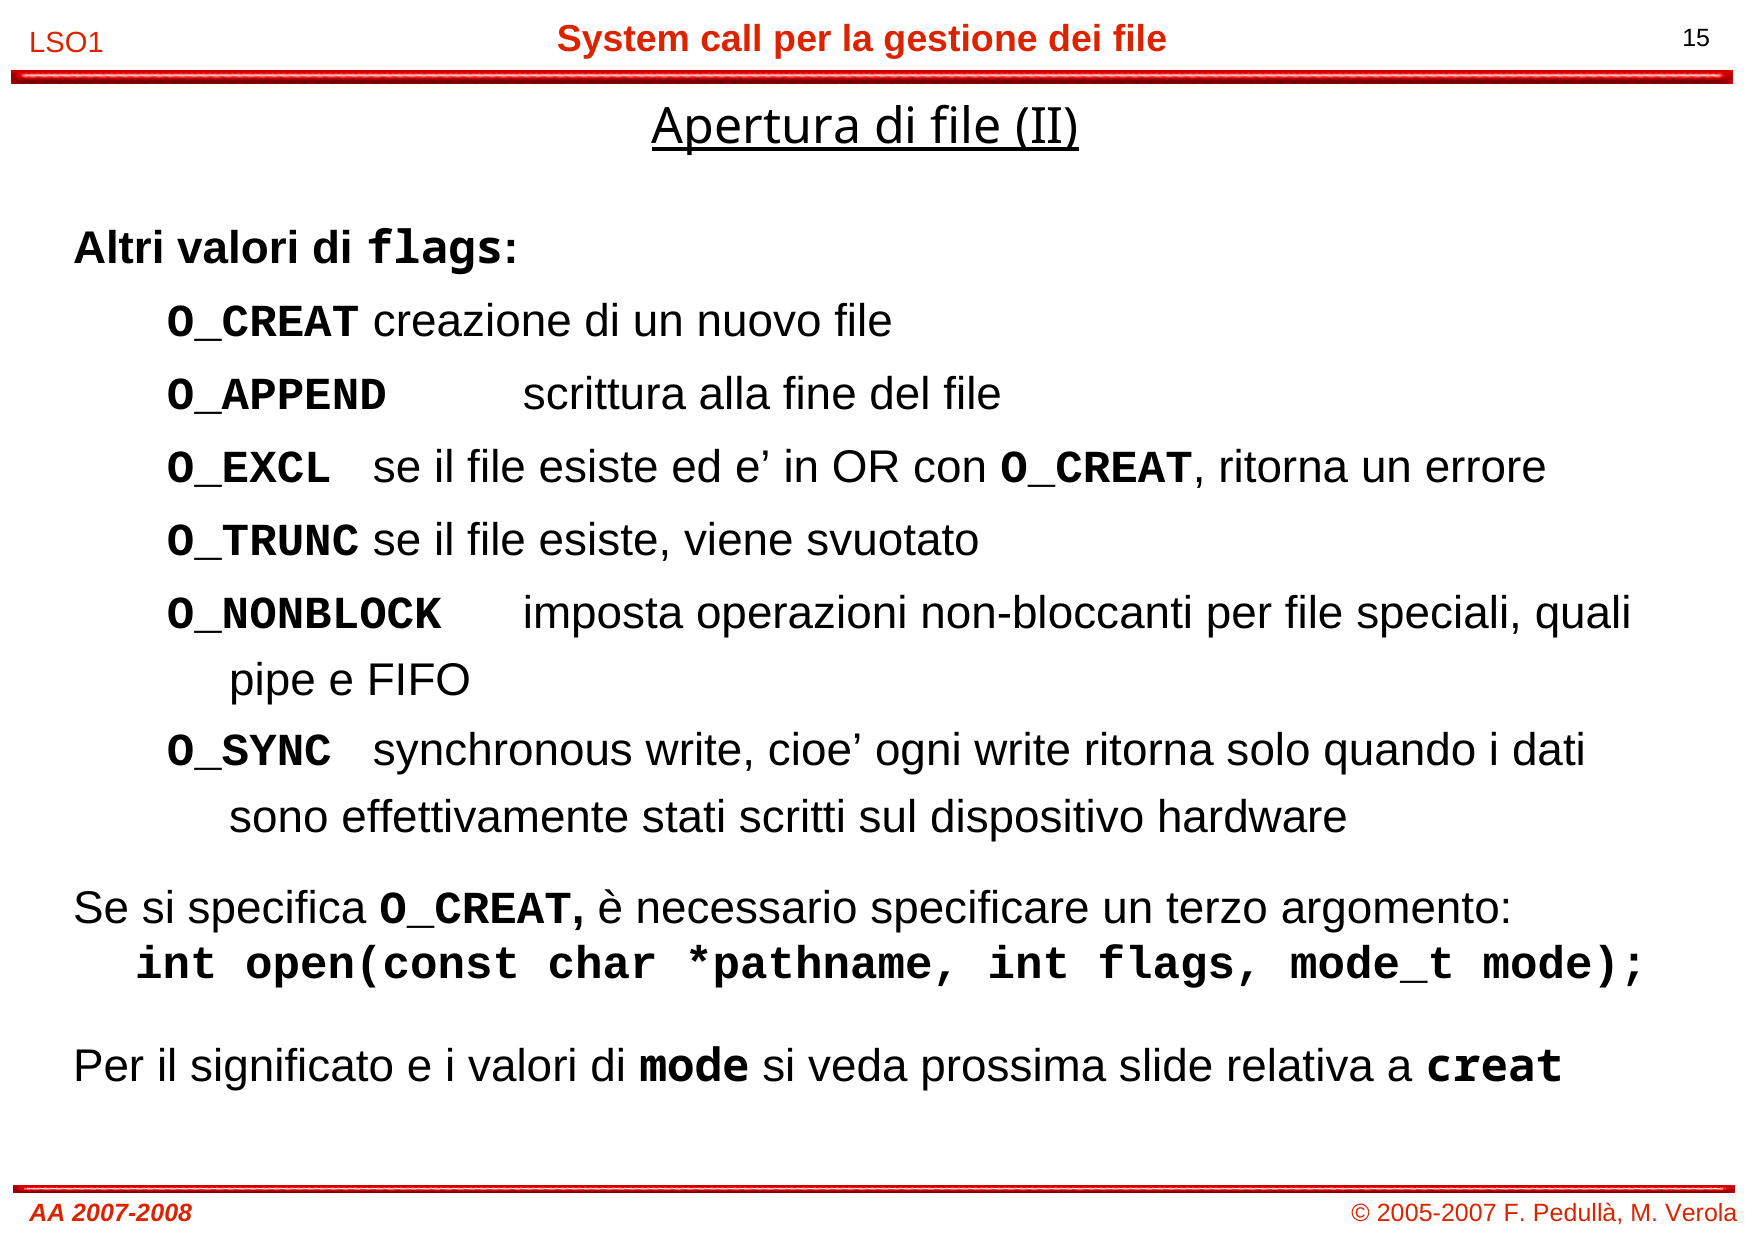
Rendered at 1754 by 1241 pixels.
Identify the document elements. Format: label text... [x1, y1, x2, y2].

title Apertura di file (II) [514, 78, 1217, 174]
picture [11, 70, 1733, 84]
picture [13, 1185, 1735, 1193]
list Altri valori di flags: O_CREAT creazione di un nuovo file O_APPEND scrittura alla fine del file O_EXCL se il file esiste ed e’ in OR con O_CREAT, ritorna un errore O_TRUNC se il file esiste, viene svuotato O_NONBLOCK imposta operazioni non-bloccanti per file speciali, quali pipe e FIFO O_SYNC synchronous write, cioe’ ogni write ritorna solo quando i dati sono effettivamente stati scritti sul dispositivo hardware Se si specifica O_CREAT, è necessario specificare un terzo argomento: int open(const char *pathname, int flags, mode_t mode); Per il significato e i valori di mode si veda prossima slide relativa a creat [58, 206, 1696, 1087]
